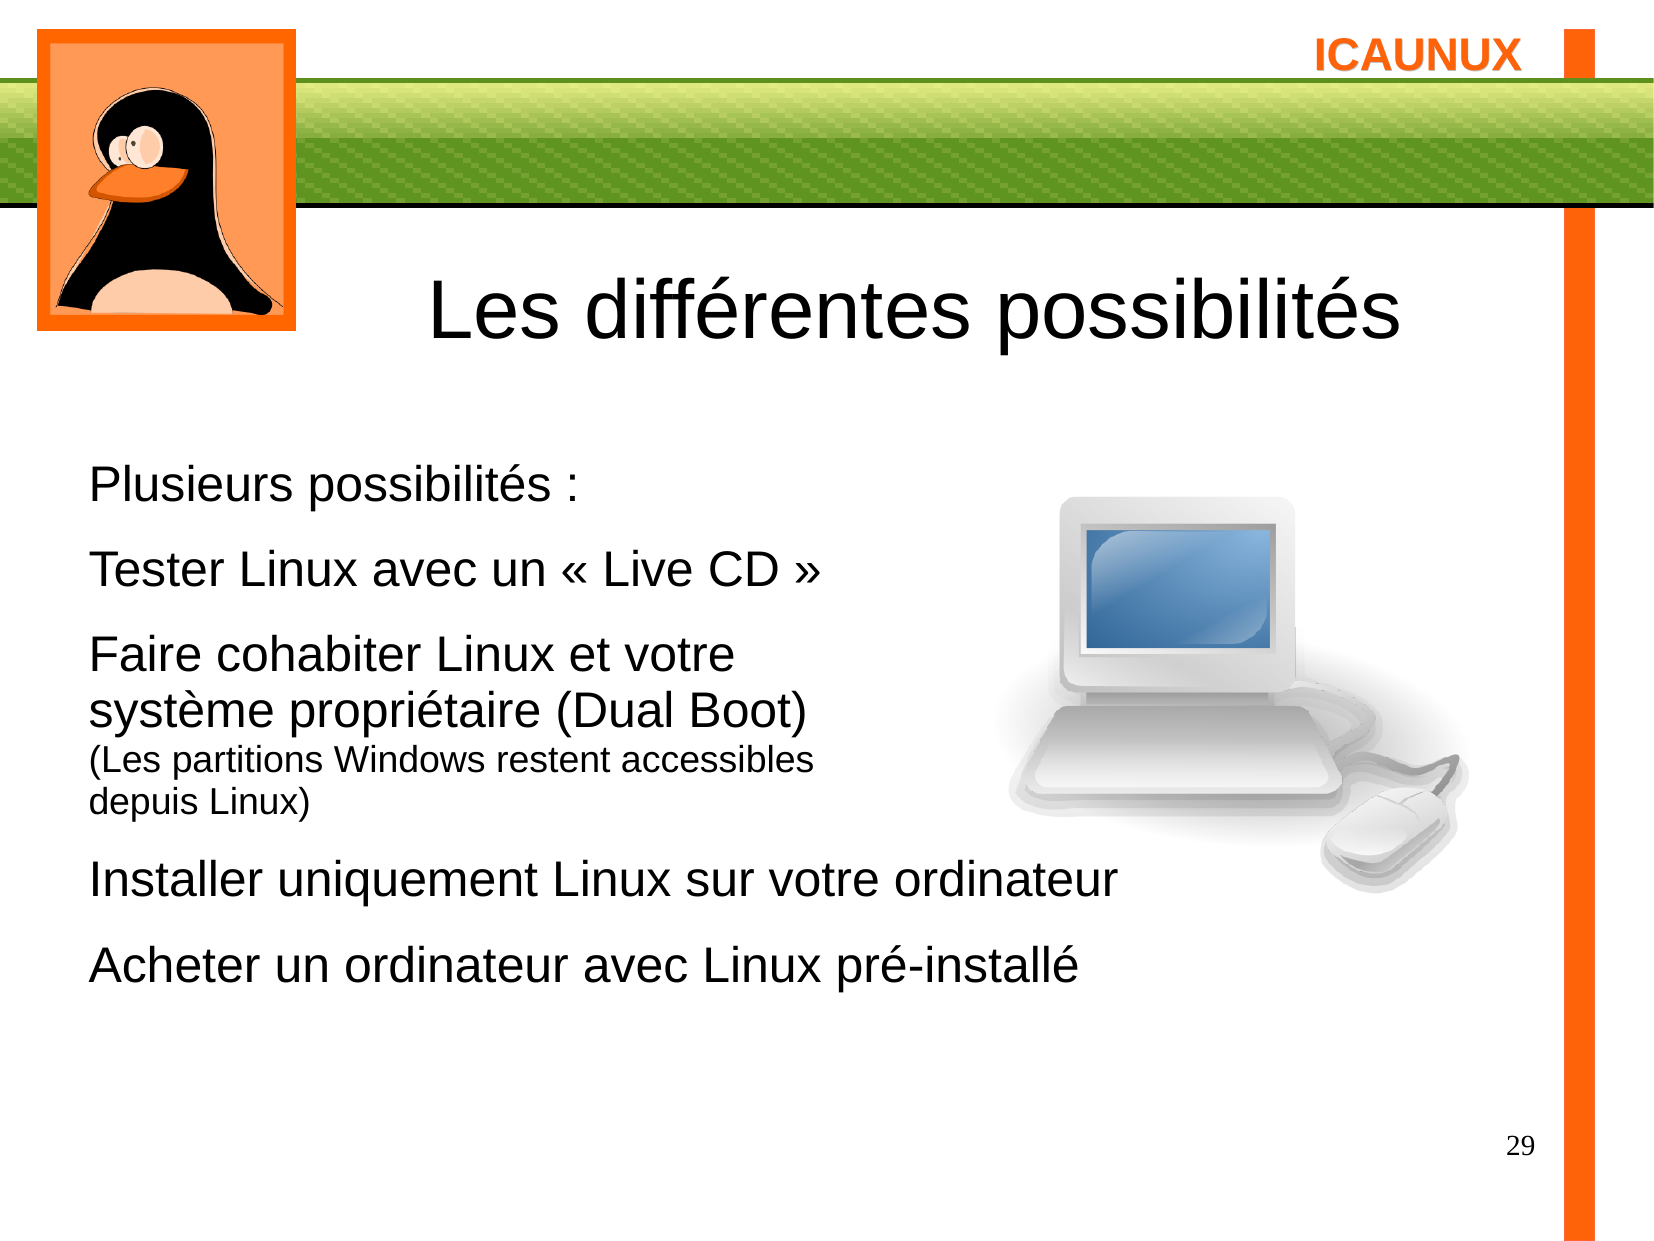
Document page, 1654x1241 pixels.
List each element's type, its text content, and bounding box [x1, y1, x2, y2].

title Les différentes possibilités [324, 235, 1506, 384]
list Plusieurs possibilités : Tester Linux avec un « Live CD » Faire cohabiter Linux et votre système propriétaire (Dual Boot) (Les partitions Windows restent accessibles depuis Linux) Installer uniquement Linux sur votre ordinateur Acheter un ordinateur avec Linux pré-installé [88, 456, 1512, 1093]
picture [0, 29, 1654, 331]
picture [974, 423, 1496, 945]
